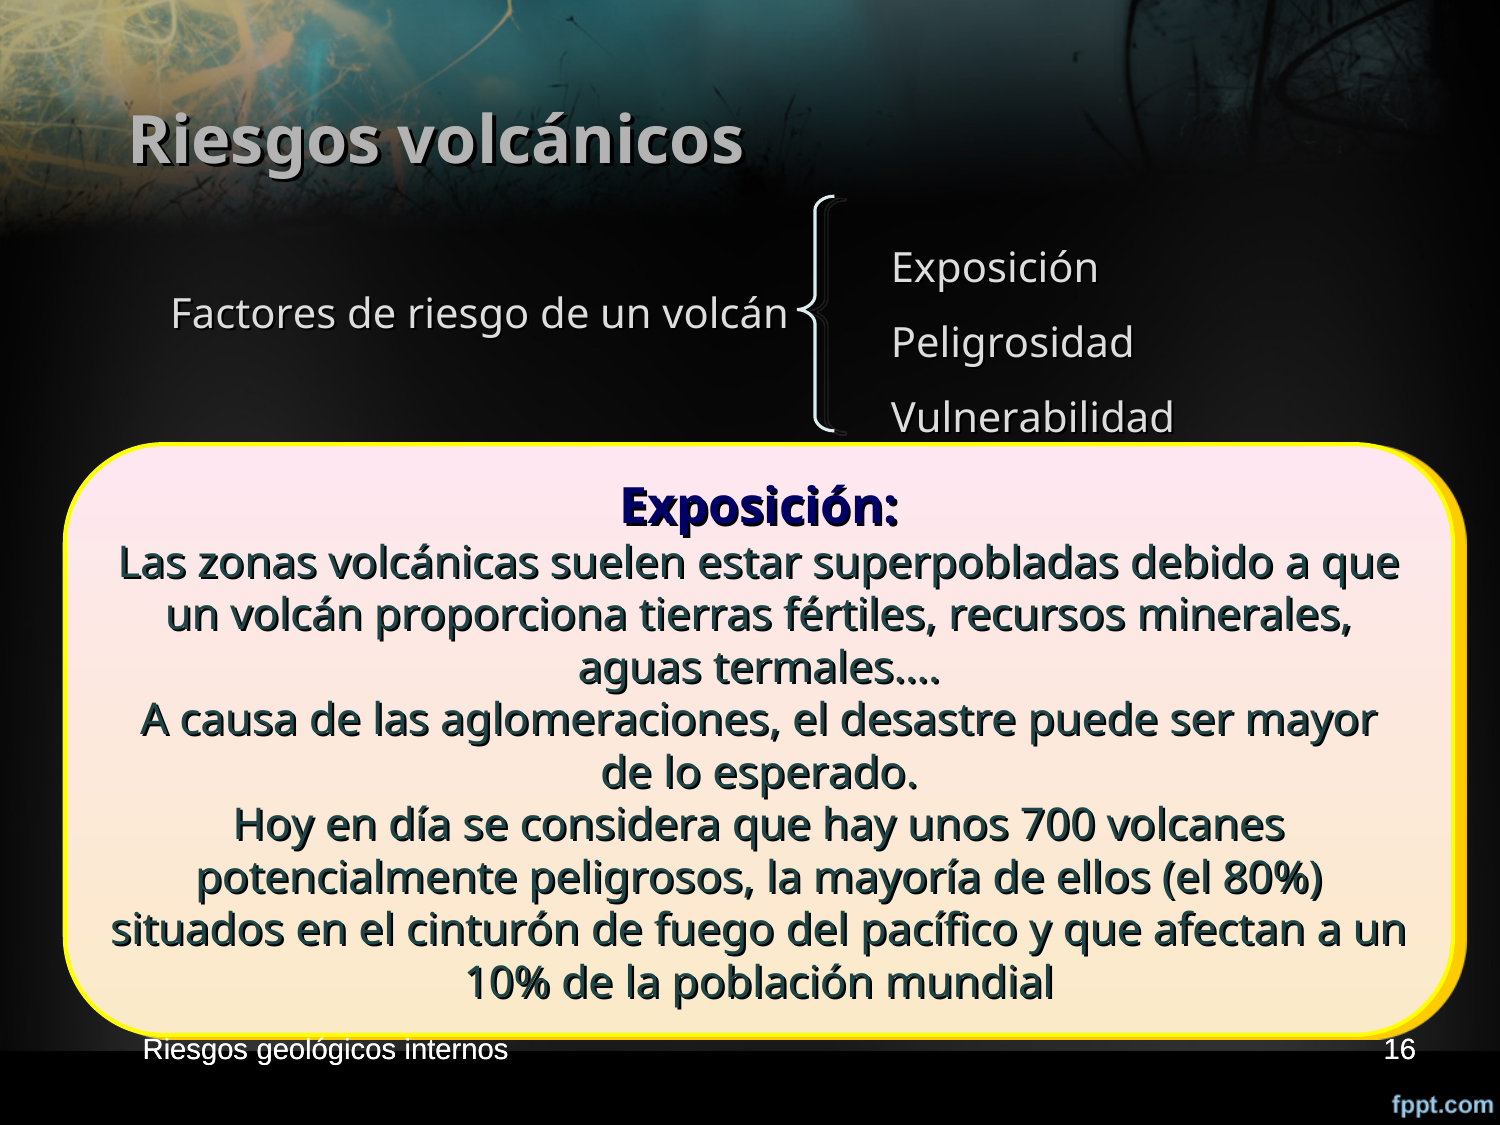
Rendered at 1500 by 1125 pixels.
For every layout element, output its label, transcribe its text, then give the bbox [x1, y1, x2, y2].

text_box Exposición: Las zonas volcánicas suelen estar superpobladas debido a que un volcán proporciona tierras fértiles, recursos minerales, aguas termales…. A causa de las aglomeraciones, el desastre puede ser mayor de lo esperado. Hoy en día se considera que hay unos 700 volcanes potencialmente peligrosos, la mayoría de ellos (el 80%) situados en el cinturón de fuego del pacífico y que afectan a un 10% de la población mundial [64, 444, 1453, 1035]
text_box <número> [1080, 1023, 1431, 1102]
text_box Factores de riesgo de un volcán [155, 278, 805, 345]
picture [0, 0, 1500, 1125]
text_box Riesgos geológicos internos [88, 1023, 564, 1102]
text_box Exposición Peligrosidad Vulnerabilidad [876, 207, 1191, 444]
title Riesgos volcánicos [112, 42, 810, 231]
